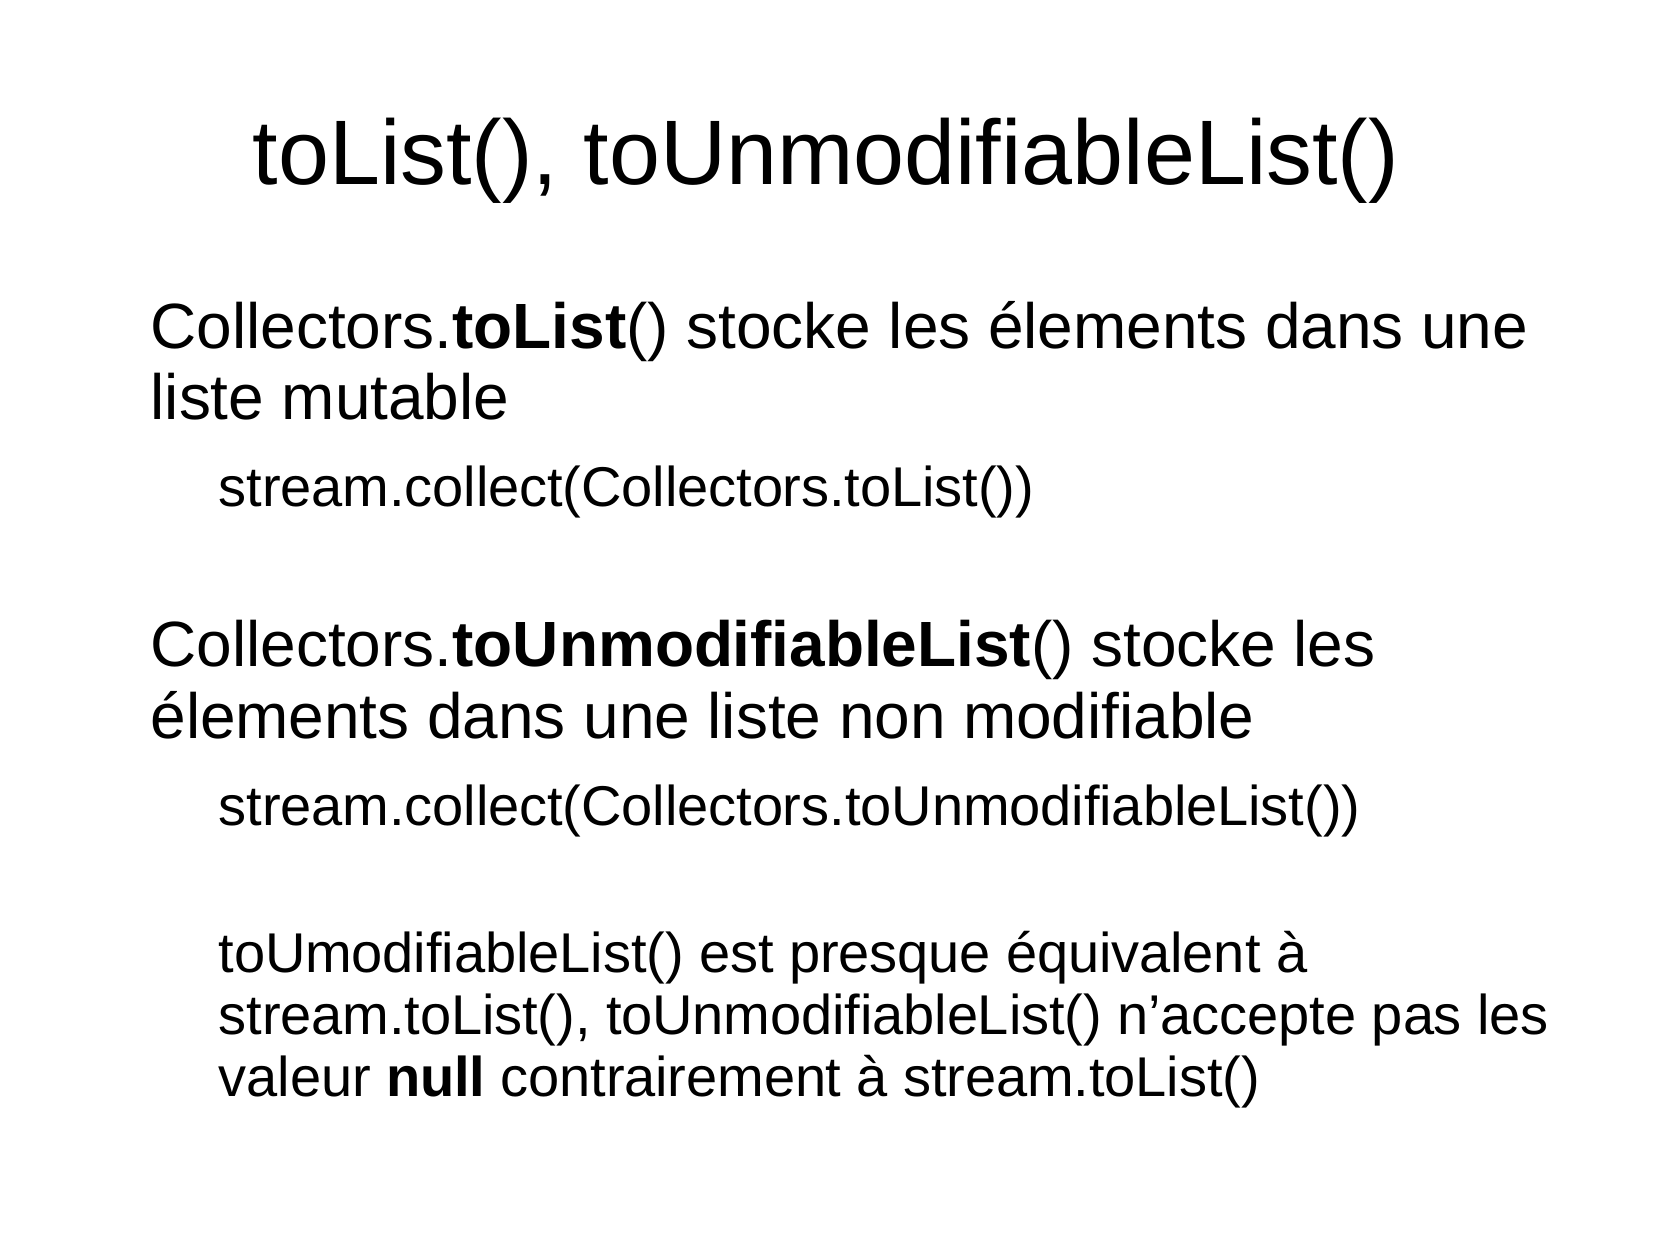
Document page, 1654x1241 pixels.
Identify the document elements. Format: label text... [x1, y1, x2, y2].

title toList(), toUnmodifiableList() [82, 49, 1571, 257]
list Collectors.toList() stocke les élements dans une liste mutable stream.collect(Collectors.toList()) Collectors.toUnmodifiableList() stocke les élements dans une liste non modifiable stream.collect(Collectors.toUnmodifiableList()) toUmodifiableList() est presque équivalent à stream.toList(), toUnmodifiableList() n’accepte pas les valeur null contrairement à stream.toList() [82, 290, 1571, 1111]
